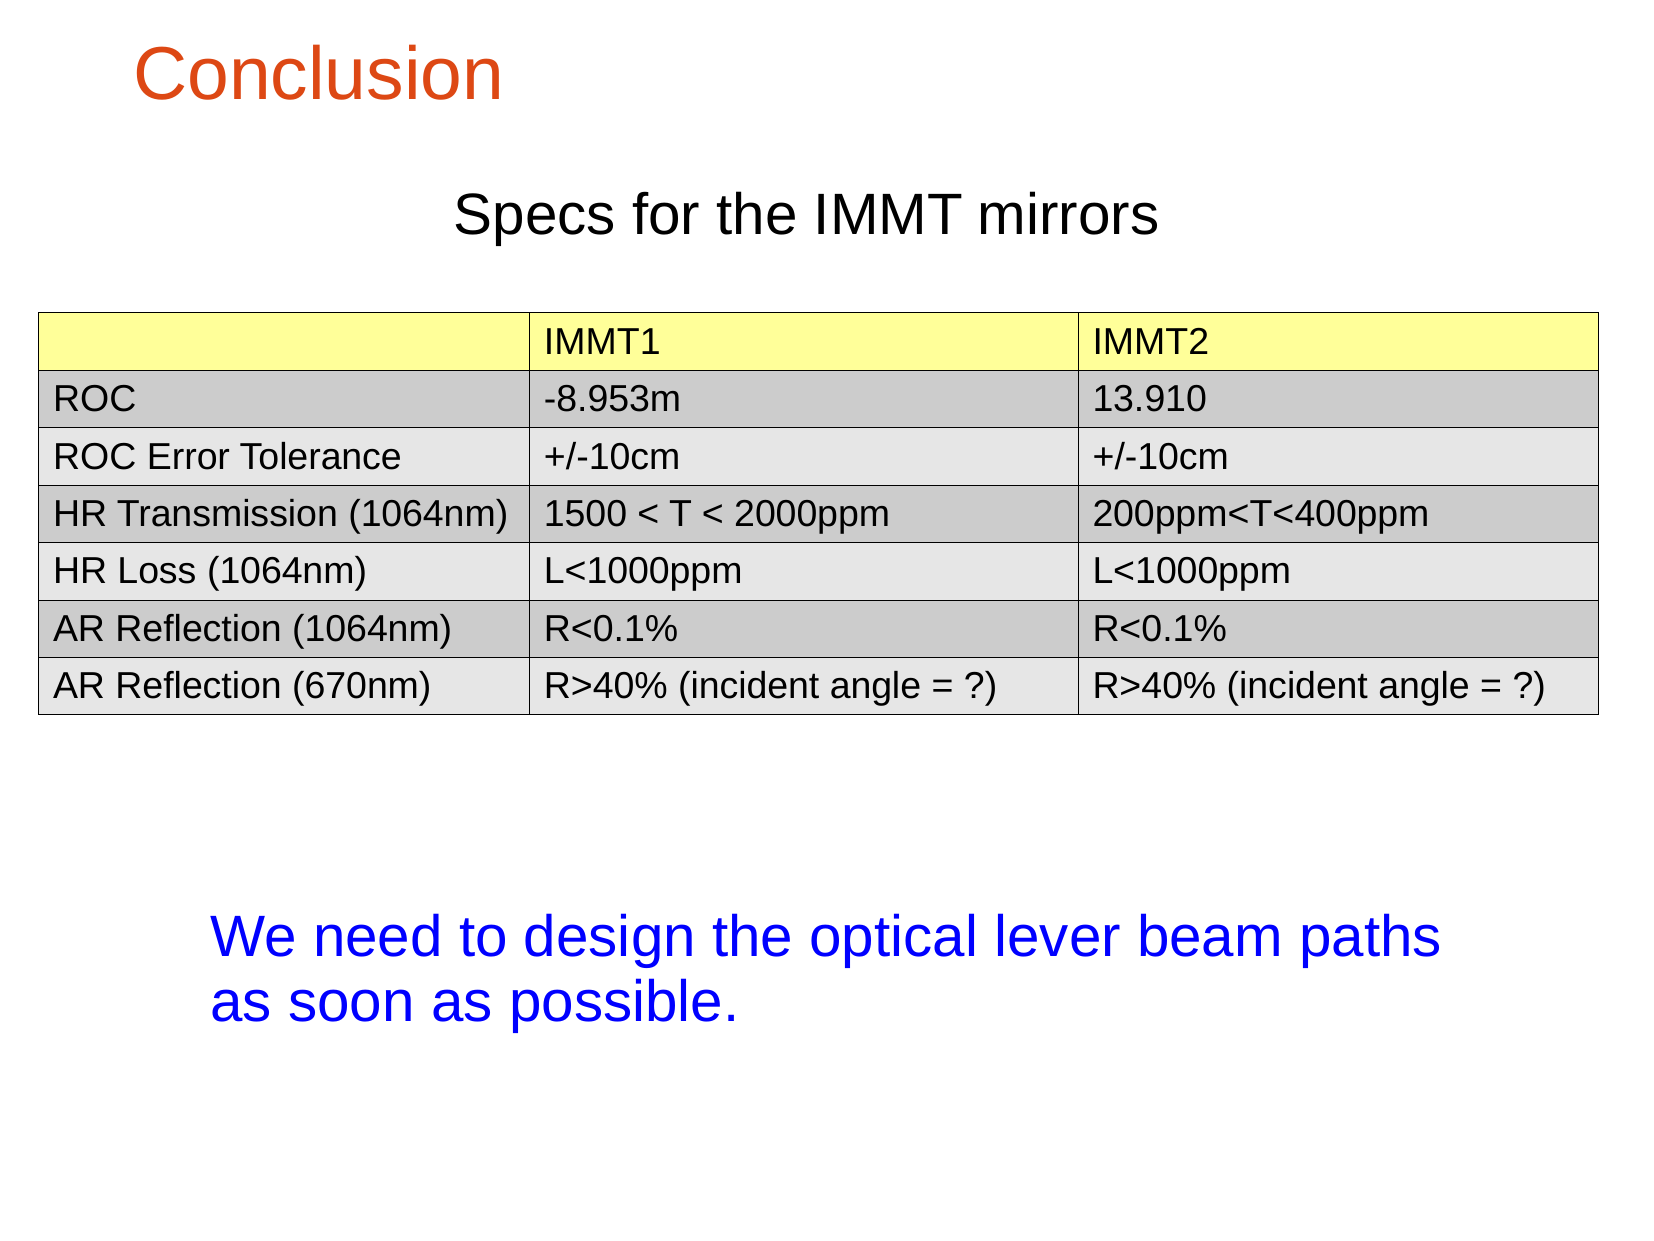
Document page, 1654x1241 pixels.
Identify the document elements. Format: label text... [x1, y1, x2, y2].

table_header IMMT1 [530, 313, 1078, 370]
table_cell +/-10cm [1079, 428, 1598, 485]
text_box Conclusion [118, 23, 520, 123]
table_cell L<1000ppm [1079, 543, 1598, 600]
table_header IMMT2 [1079, 313, 1598, 370]
table_cell 13.910 [1079, 371, 1598, 427]
table_cell -8.953m [530, 371, 1078, 427]
table_cell R>40% (incident angle = ?) [1079, 658, 1598, 714]
table_cell HR Loss (1064nm) [39, 543, 529, 600]
table_cell HR Transmission (1064nm) [39, 486, 529, 542]
table_header [39, 313, 529, 370]
table_cell L<1000ppm [530, 543, 1078, 600]
table_cell ROC [39, 371, 529, 427]
text_box We need to design the optical lever beam paths as soon as possible. [195, 896, 1476, 1042]
table_cell R<0.1% [1079, 601, 1598, 657]
table_cell 200ppm<T<400ppm [1079, 486, 1598, 542]
table_cell R<0.1% [530, 601, 1078, 657]
table_cell AR Reflection (670nm) [39, 658, 529, 714]
table_cell +/-10cm [530, 428, 1078, 485]
text_box Specs for the IMMT mirrors [439, 174, 1176, 255]
table_cell 1500 < T < 2000ppm [530, 486, 1078, 542]
table_cell R>40% (incident angle = ?) [530, 658, 1078, 714]
table_cell ROC Error Tolerance [39, 428, 529, 485]
table_cell AR Reflection (1064nm) [39, 601, 529, 657]
